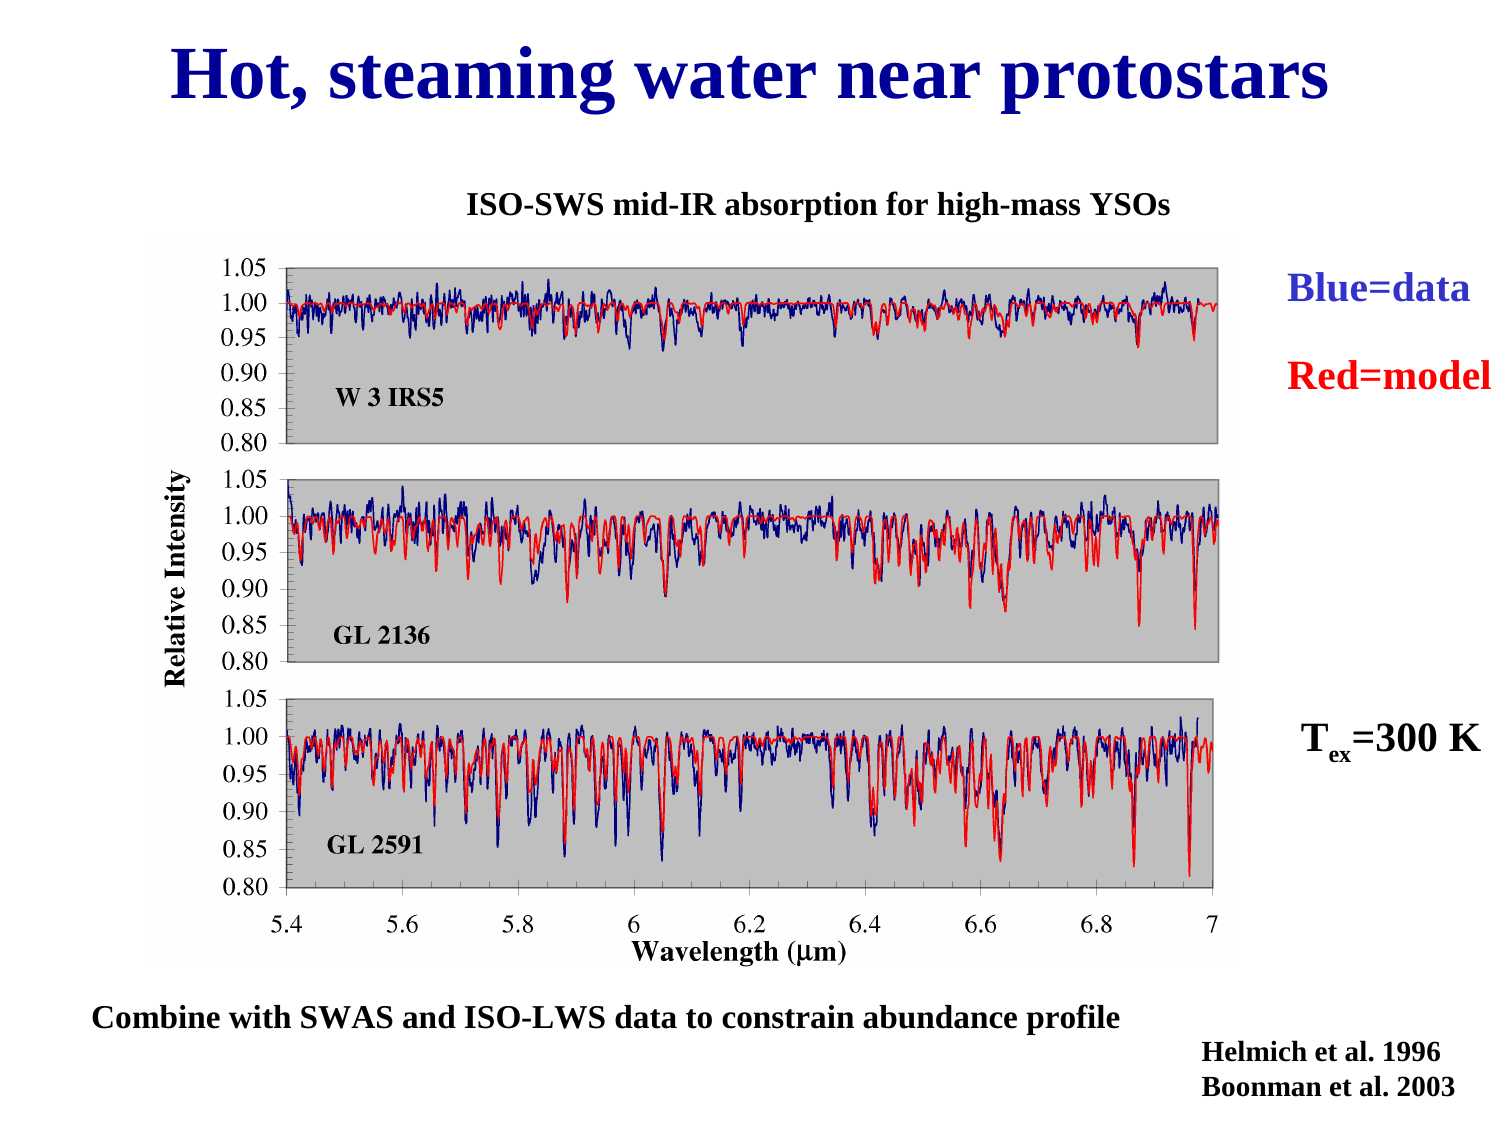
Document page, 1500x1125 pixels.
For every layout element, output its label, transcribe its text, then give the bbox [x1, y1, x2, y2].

text_box Blue=data [1272, 252, 1487, 318]
text_box Helmich et al. 1996 Boonman et al. 2003 [1186, 1024, 1471, 1111]
title Hot, steaming water near protostars [112, 0, 1388, 163]
text_box Combine with SWAS and ISO-LWS data to constrain abundance profile [76, 987, 1137, 1043]
text_box Red=model [1272, 339, 1500, 406]
picture [150, 237, 1238, 967]
text_box ISO-SWS mid-IR absorption for high-mass YSOs [451, 174, 1187, 231]
text_box Tex=300 K [1286, 702, 1497, 775]
